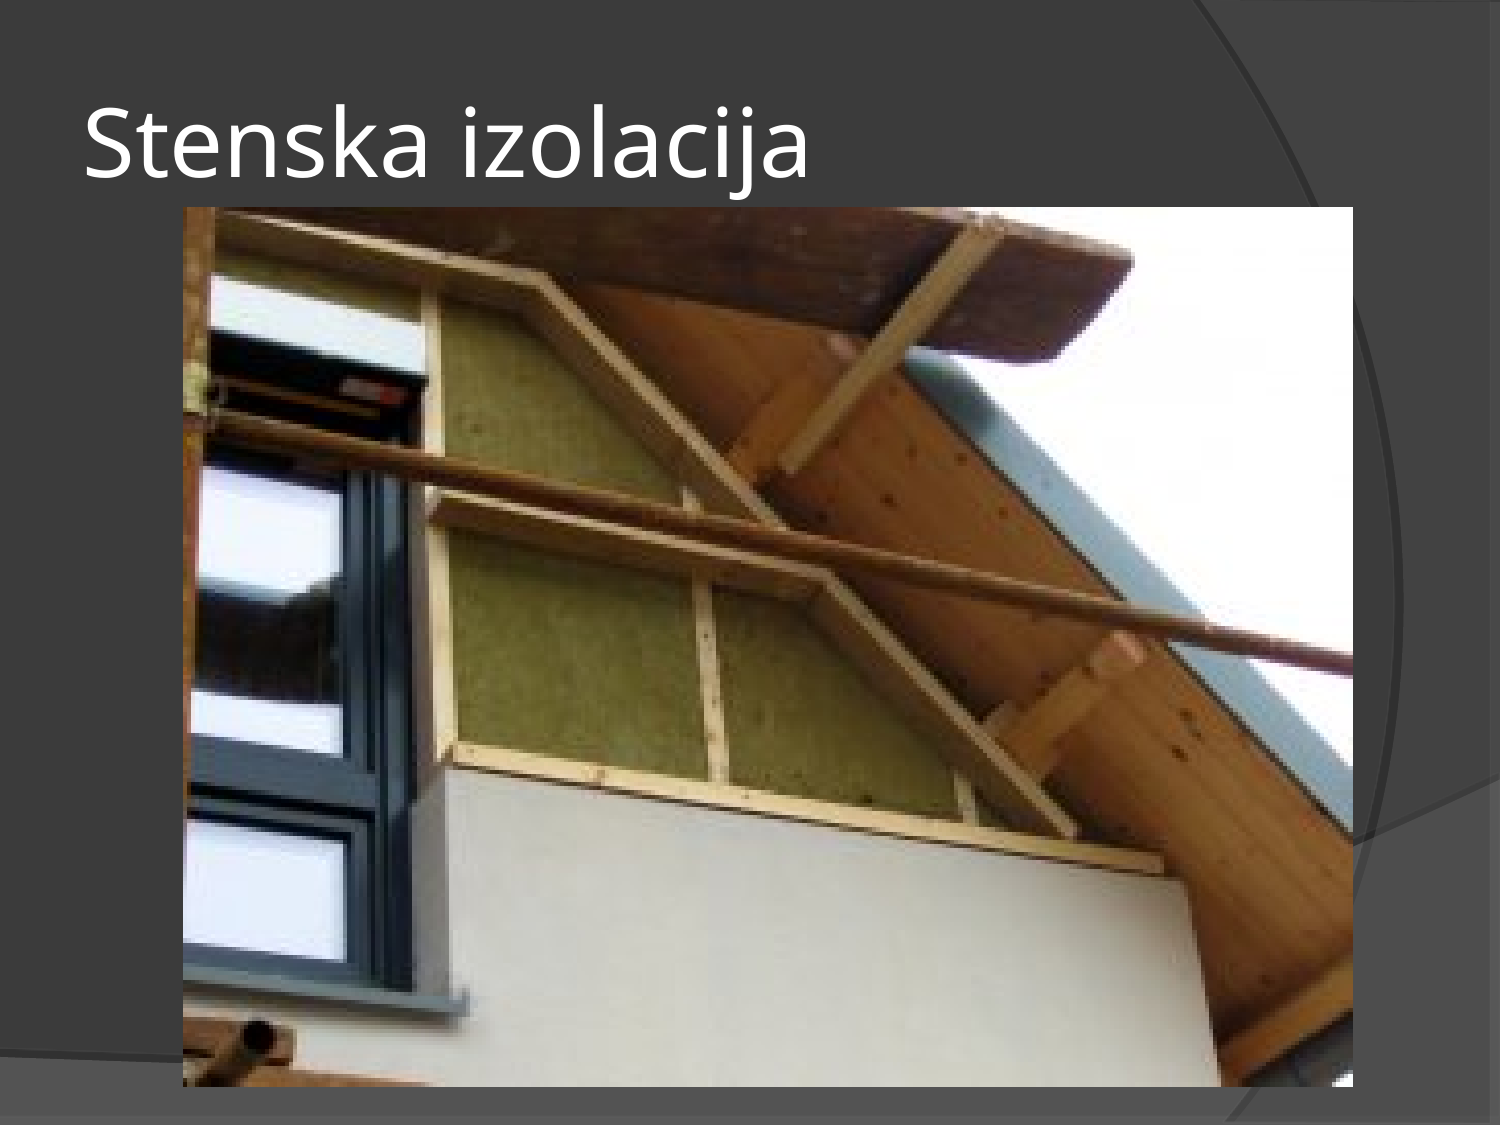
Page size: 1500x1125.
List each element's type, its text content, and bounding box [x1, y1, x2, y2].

picture [183, 207, 1353, 1087]
title Stenska izolacija [75, 45, 1300, 233]
